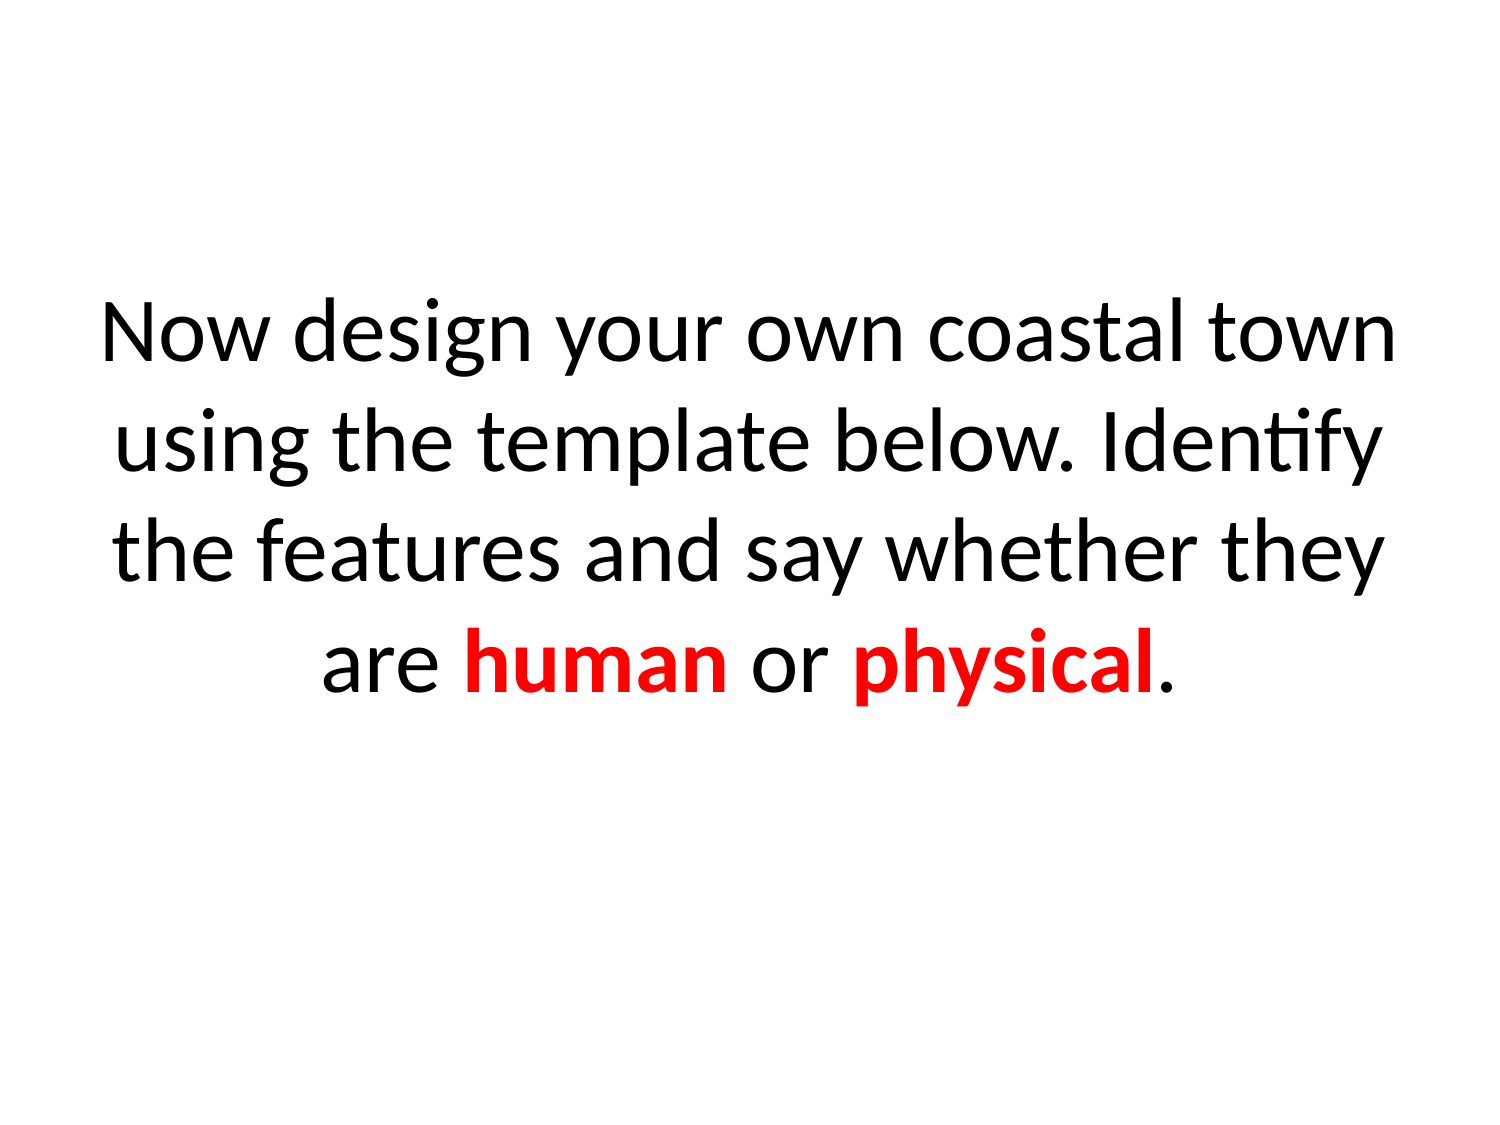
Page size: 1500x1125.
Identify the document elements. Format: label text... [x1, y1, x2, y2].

list Now design your own coastal town using the template below. Identify the features and say whether they are human or physical. [75, 262, 1426, 1005]
